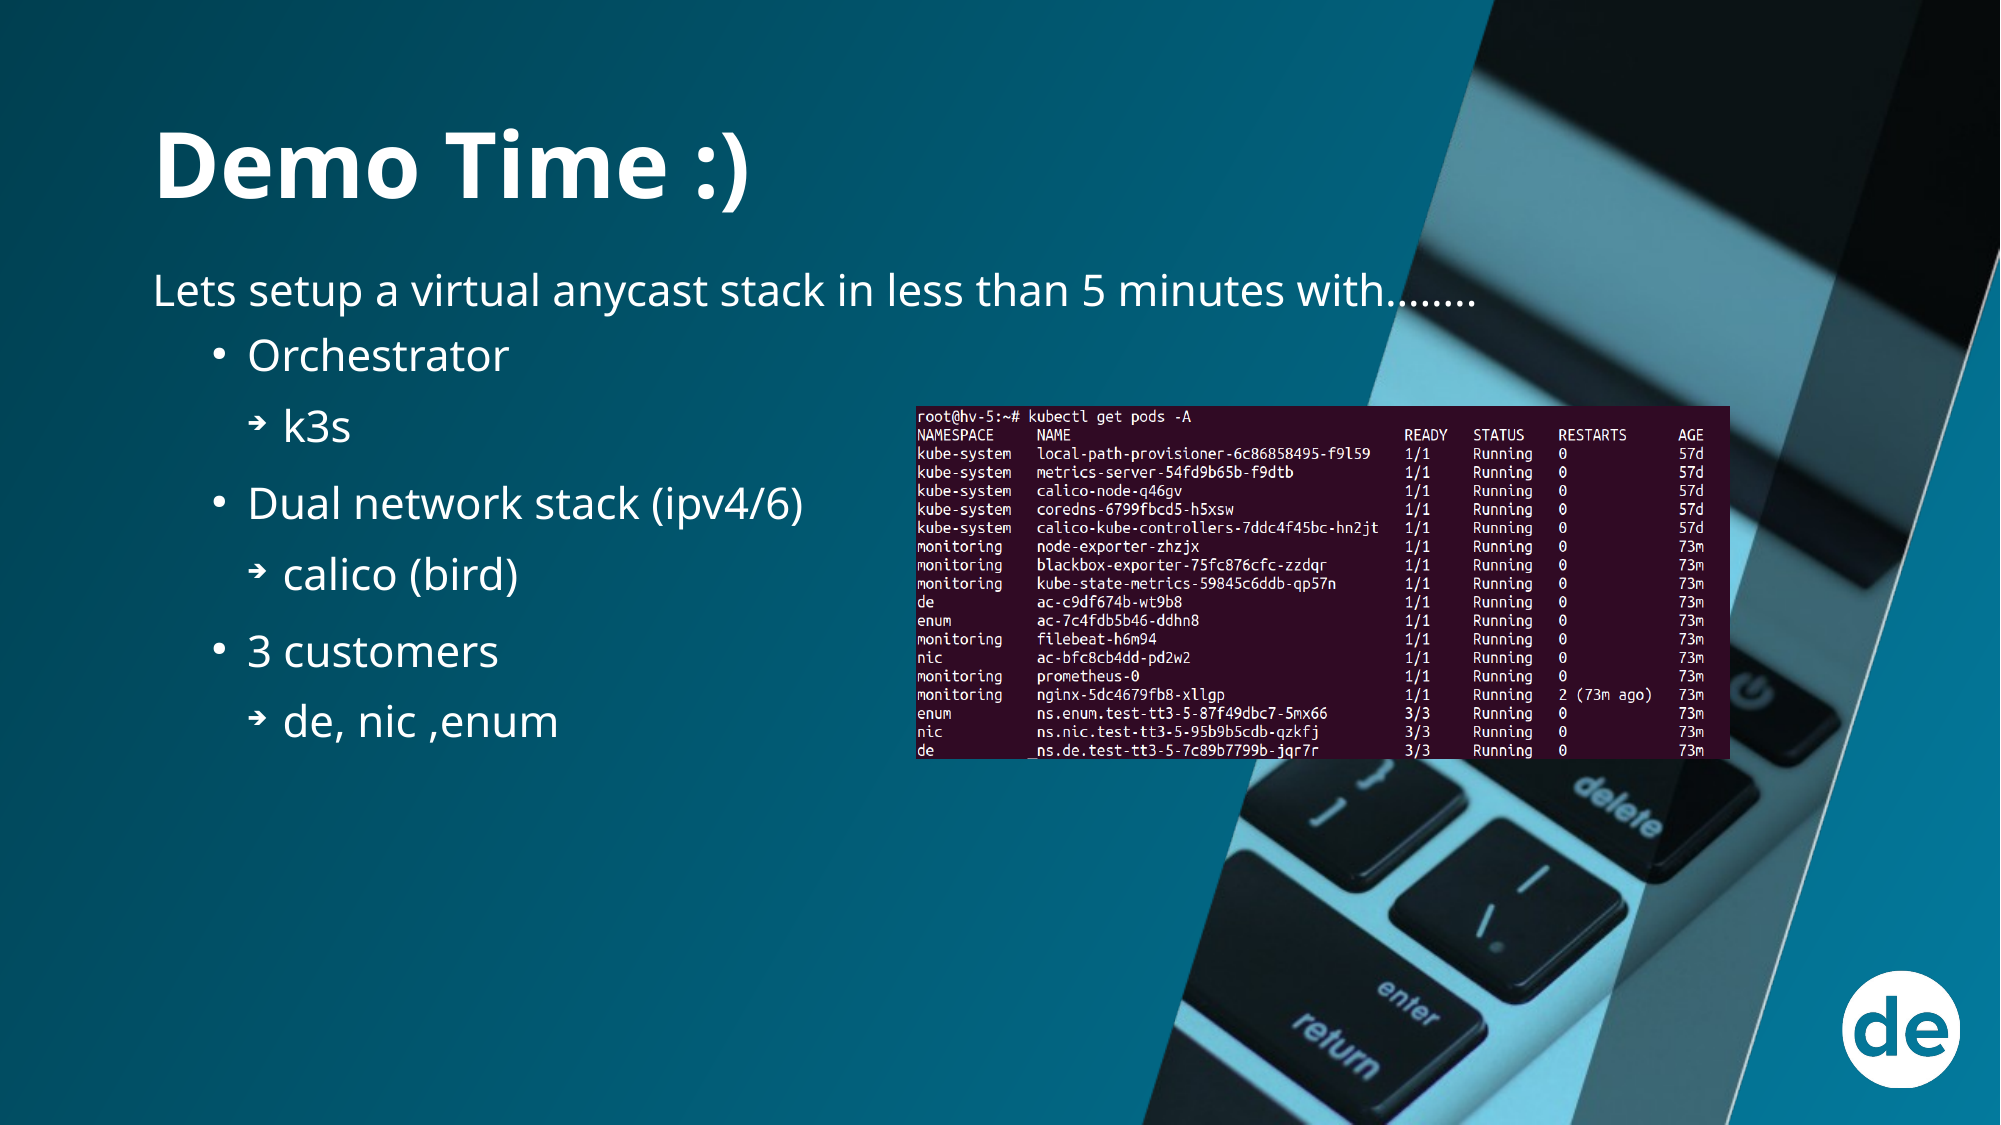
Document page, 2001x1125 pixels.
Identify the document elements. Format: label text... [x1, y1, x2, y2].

picture [917, 406, 1730, 759]
picture [1477, 0, 2000, 691]
list Lets setup a virtual anycast stack in less than 5 minutes with…….. Orchestrator k3s Dual network stack (ipv4/6) calico (bird) 3 customers de, nic ,enum [137, 261, 1863, 1125]
title Demo Time :) [137, 59, 1569, 261]
